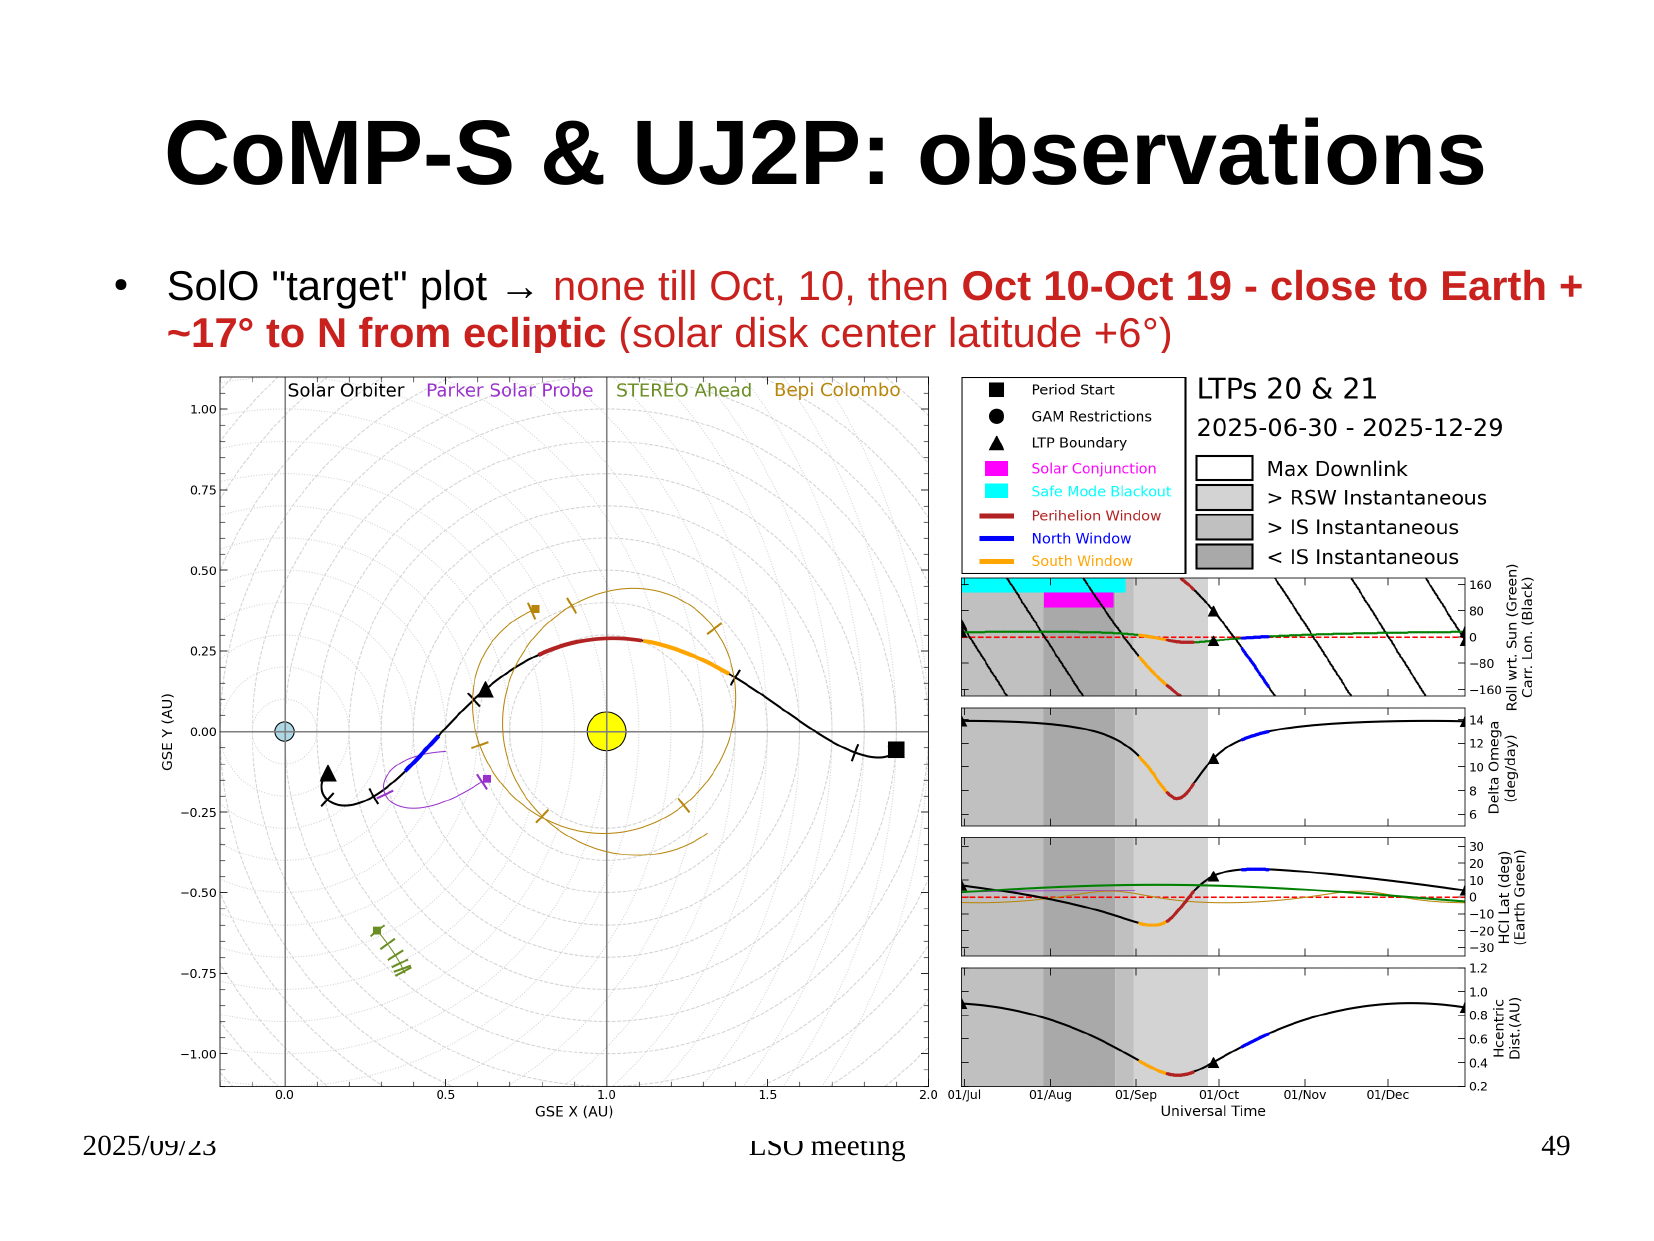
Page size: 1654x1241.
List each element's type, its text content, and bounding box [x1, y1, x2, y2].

list SolO "target" plot → none till Oct, 10, then Oct 10-Oct 19 - close to Earth + ~17° to N from ecliptic (solar disk center latitude +6°) [95, 263, 1585, 1206]
title CoMP-S & UJ2P: observations [82, 49, 1571, 257]
picture [150, 353, 1549, 1141]
